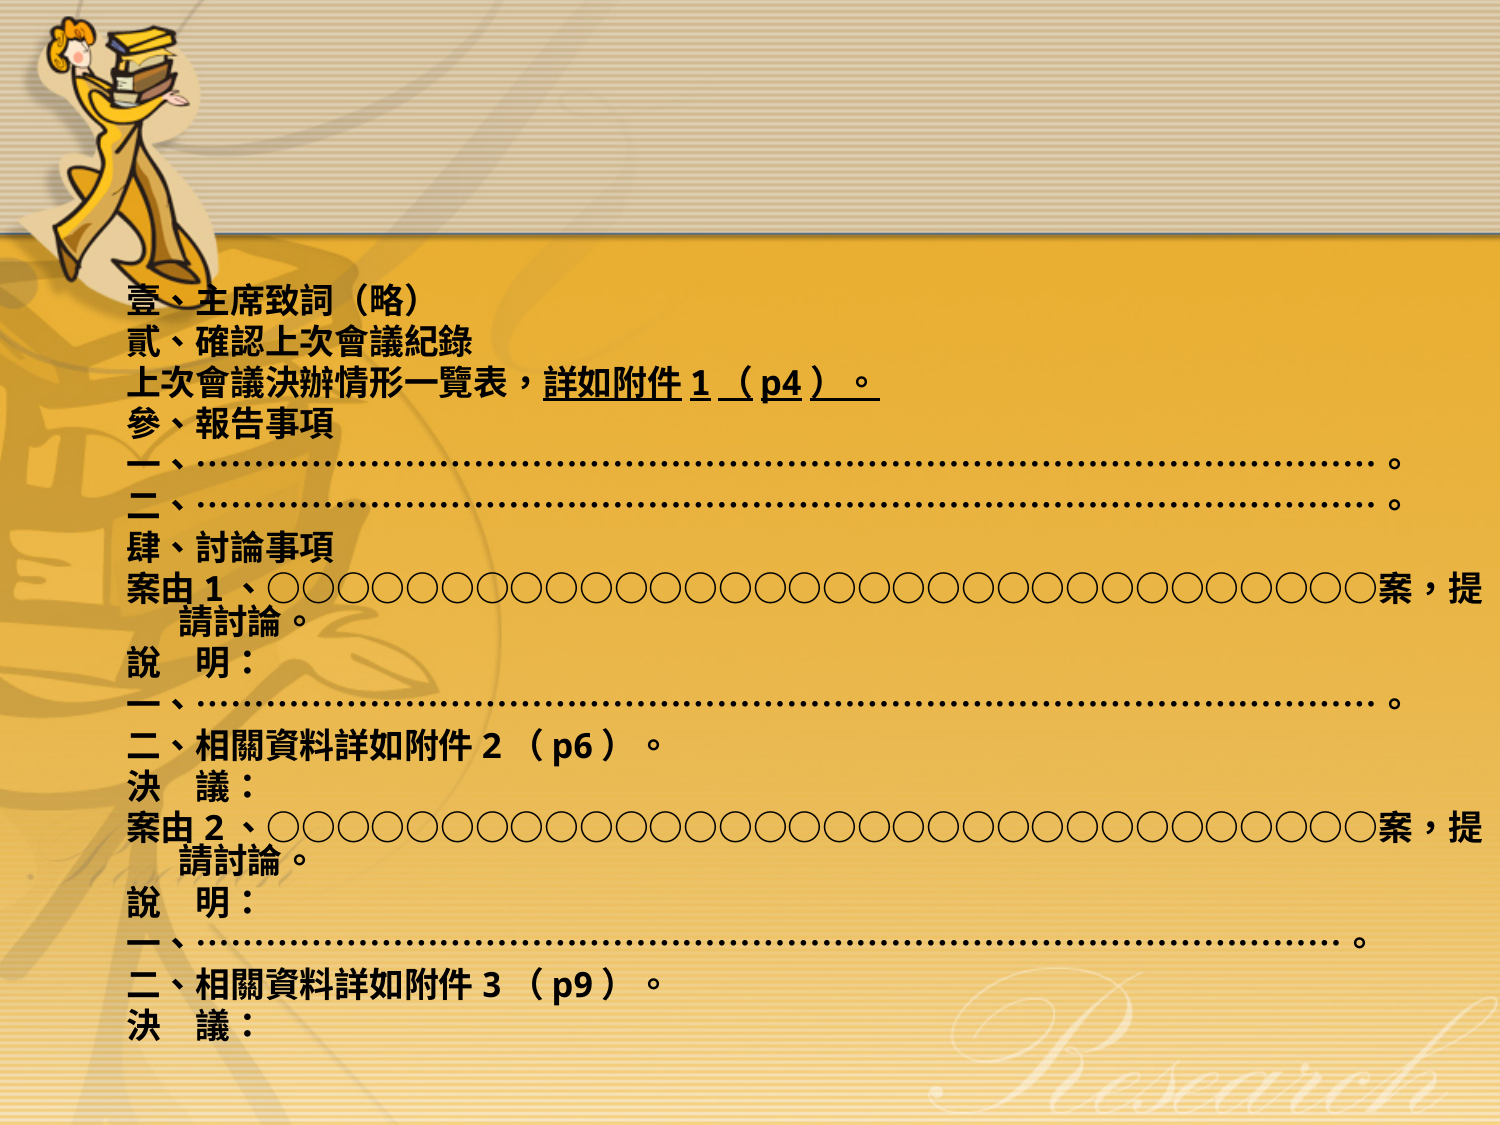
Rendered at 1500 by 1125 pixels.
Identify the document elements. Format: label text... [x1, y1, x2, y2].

list 壹、主席致詞（略） 貳、確認上次會議紀錄 上次會議決辦情形一覽表，詳如附件1（p4）。 參、報告事項 一、…………………………………………………………………………………………。 二、…………………………………………………………………………………………。 肆、討論事項 案由1、○○○○○○○○○○○○○○○○○○○○○○○○○○○○○○○○案，提請討論。 說 明： 一、…………………………………………………………………………………………。 二、相關資料詳如附件2（p6）。 決 議： 案由2、○○○○○○○○○○○○○○○○○○○○○○○○○○○○○○○○案，提請討論。 說 明： 一、………………………………………………………………………………………。 二、相關資料詳如附件3（p9）。 決 議： [58, 278, 1500, 1059]
